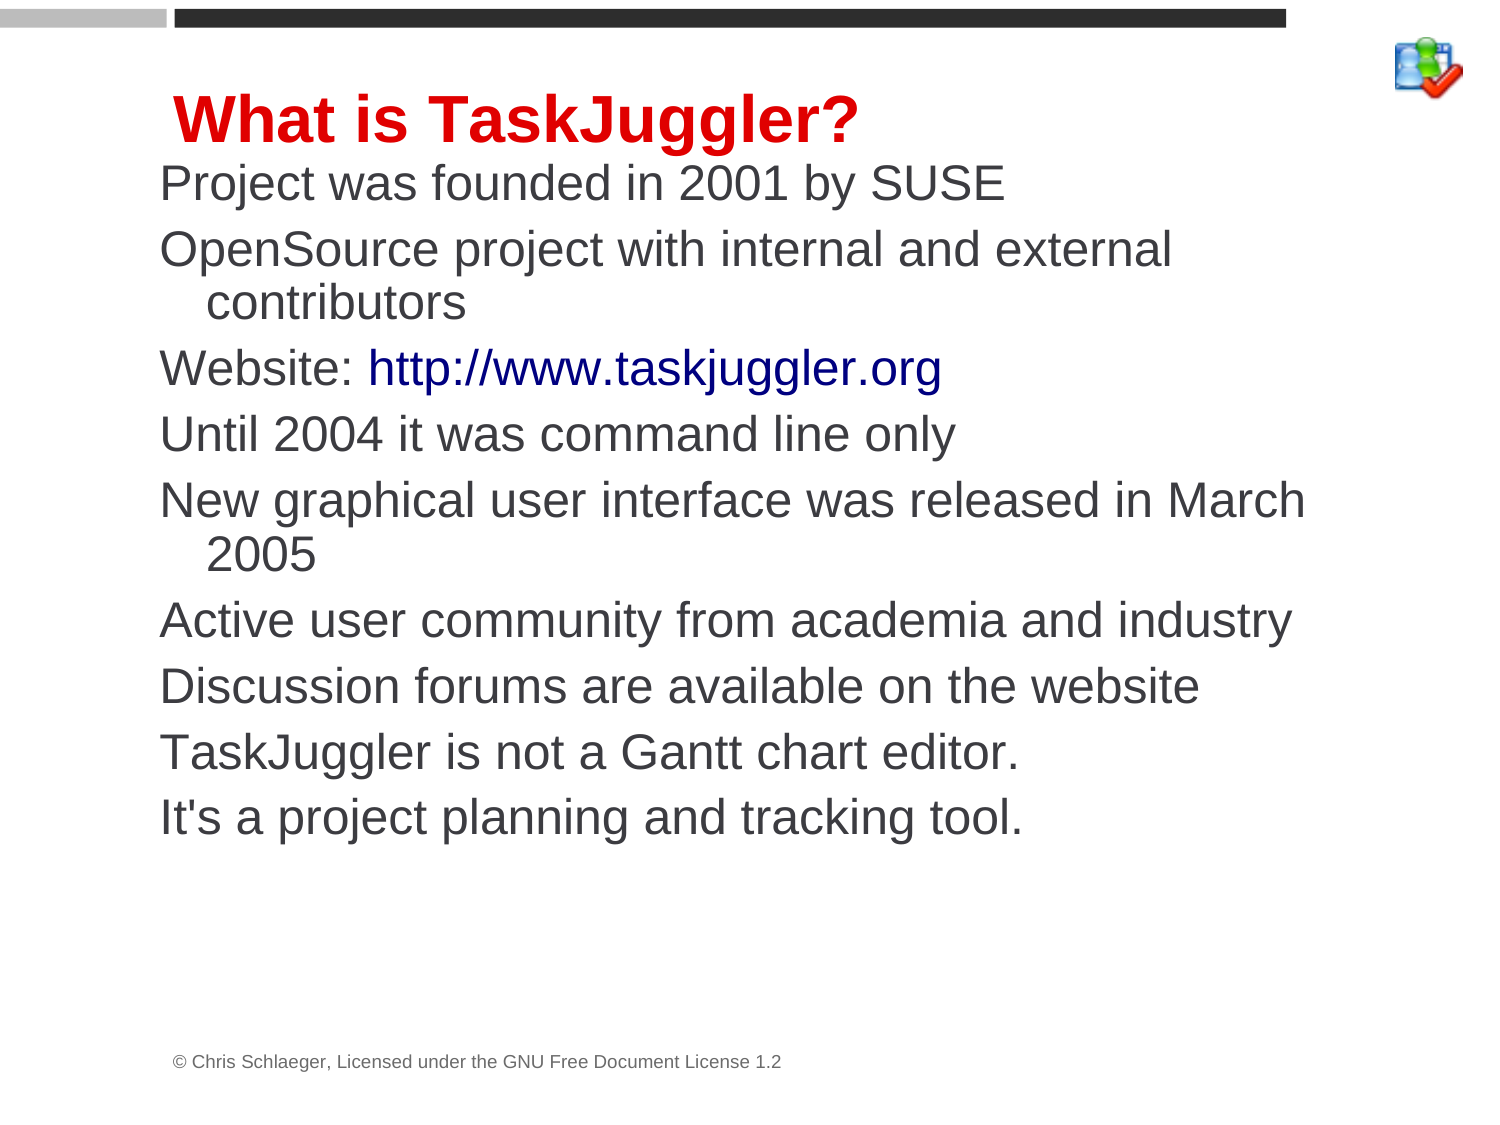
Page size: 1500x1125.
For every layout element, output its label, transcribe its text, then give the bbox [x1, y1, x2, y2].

list Project was founded in 2001 by SUSE OpenSource project with internal and external contributors Website: http://www.taskjuggler.org Until 2004 it was command line only New graphical user interface was released in March 2005 Active user community from academia and industry Discussion forums are available on the website TaskJuggler is not a Gantt chart editor. It's a project planning and tracking tool. [159, 157, 1395, 1044]
picture [1395, 37, 1463, 105]
title What is TaskJuggler? [173, 41, 1395, 157]
